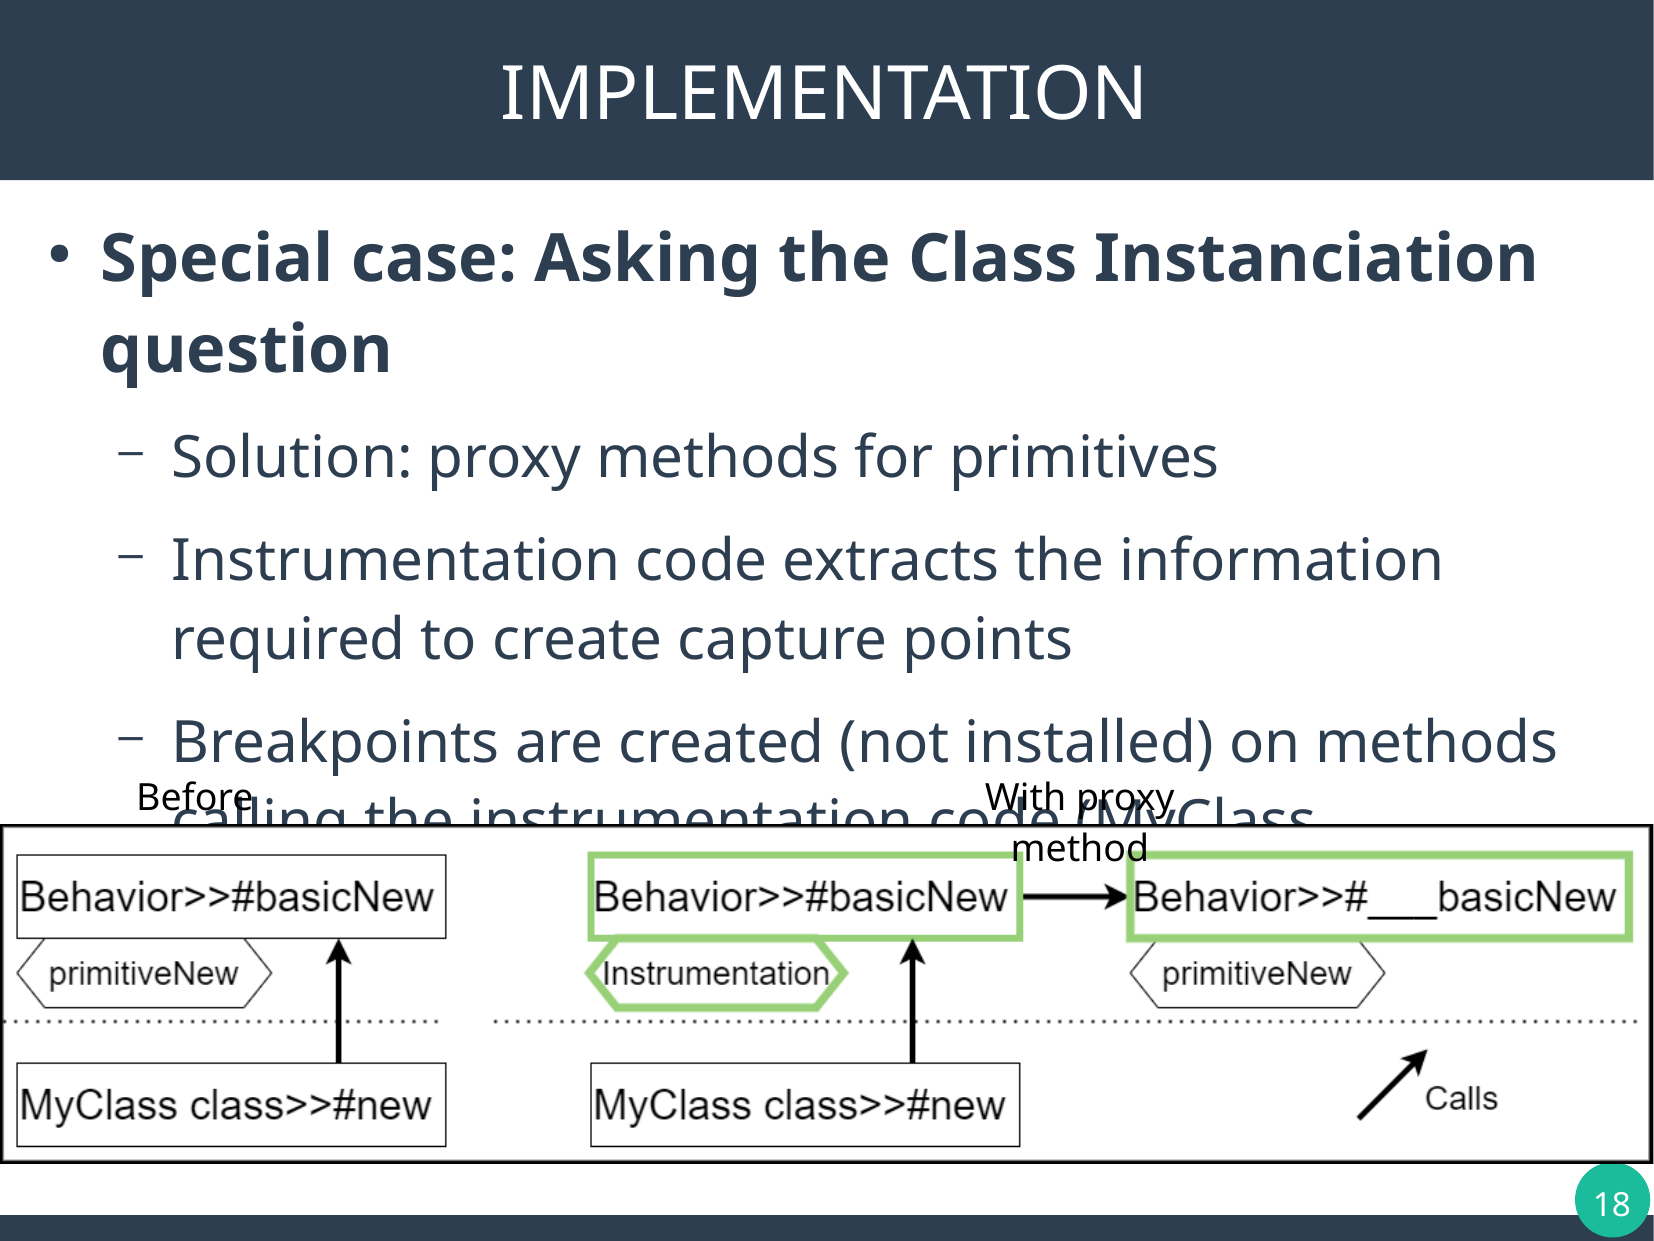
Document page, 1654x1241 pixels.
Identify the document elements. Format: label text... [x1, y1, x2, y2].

picture [0, 824, 1654, 1164]
title Implementation [45, 30, 1606, 151]
text_box Before [30, 762, 361, 826]
text_box With proxy method [915, 762, 1246, 826]
list Special case: Asking the Class Instanciation question Solution: proxy methods for primitives Instrumentation code extracts the information required to create capture points Breakpoints are created (not installed) on methods calling the instrumentation code (MyClass class>>#new) [30, 210, 1621, 824]
